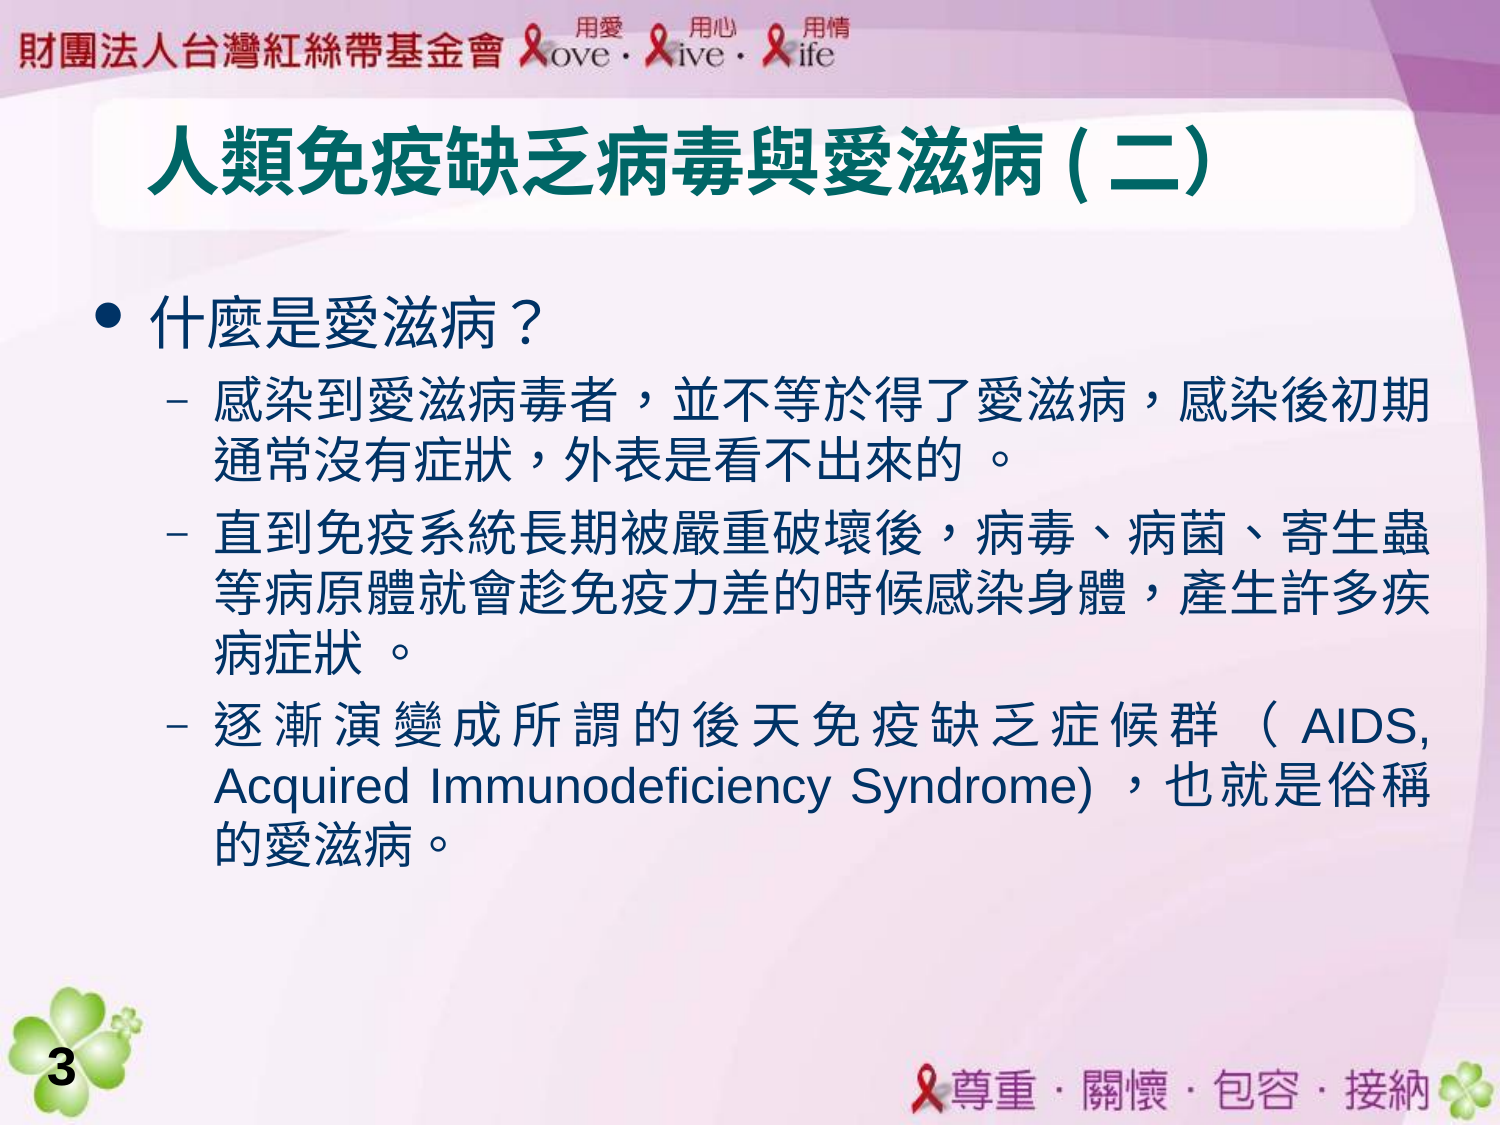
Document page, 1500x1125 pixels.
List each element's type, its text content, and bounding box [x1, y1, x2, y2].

list 什麼是愛滋病？ 感染到愛滋病毒者，並不等於得了愛滋病，感染後初期通常沒有症狀，外表是看不出來的 。 直到免疫系統長期被嚴重破壞後，病毒、病菌、寄生蟲等病原體就會趁免疫力差的時候感染身體，產生許多疾病症狀 。 逐漸演變成所謂的後天免疫缺乏症候群（AIDS, Acquired Immunodeficiency Syndrome)，也就是俗稱的愛滋病。 [76, 278, 1447, 886]
title 人類免疫缺乏病毒與愛滋病(二） [130, 120, 1418, 214]
text_box <編號> [13, 1023, 111, 1105]
picture [0, 0, 1500, 1125]
